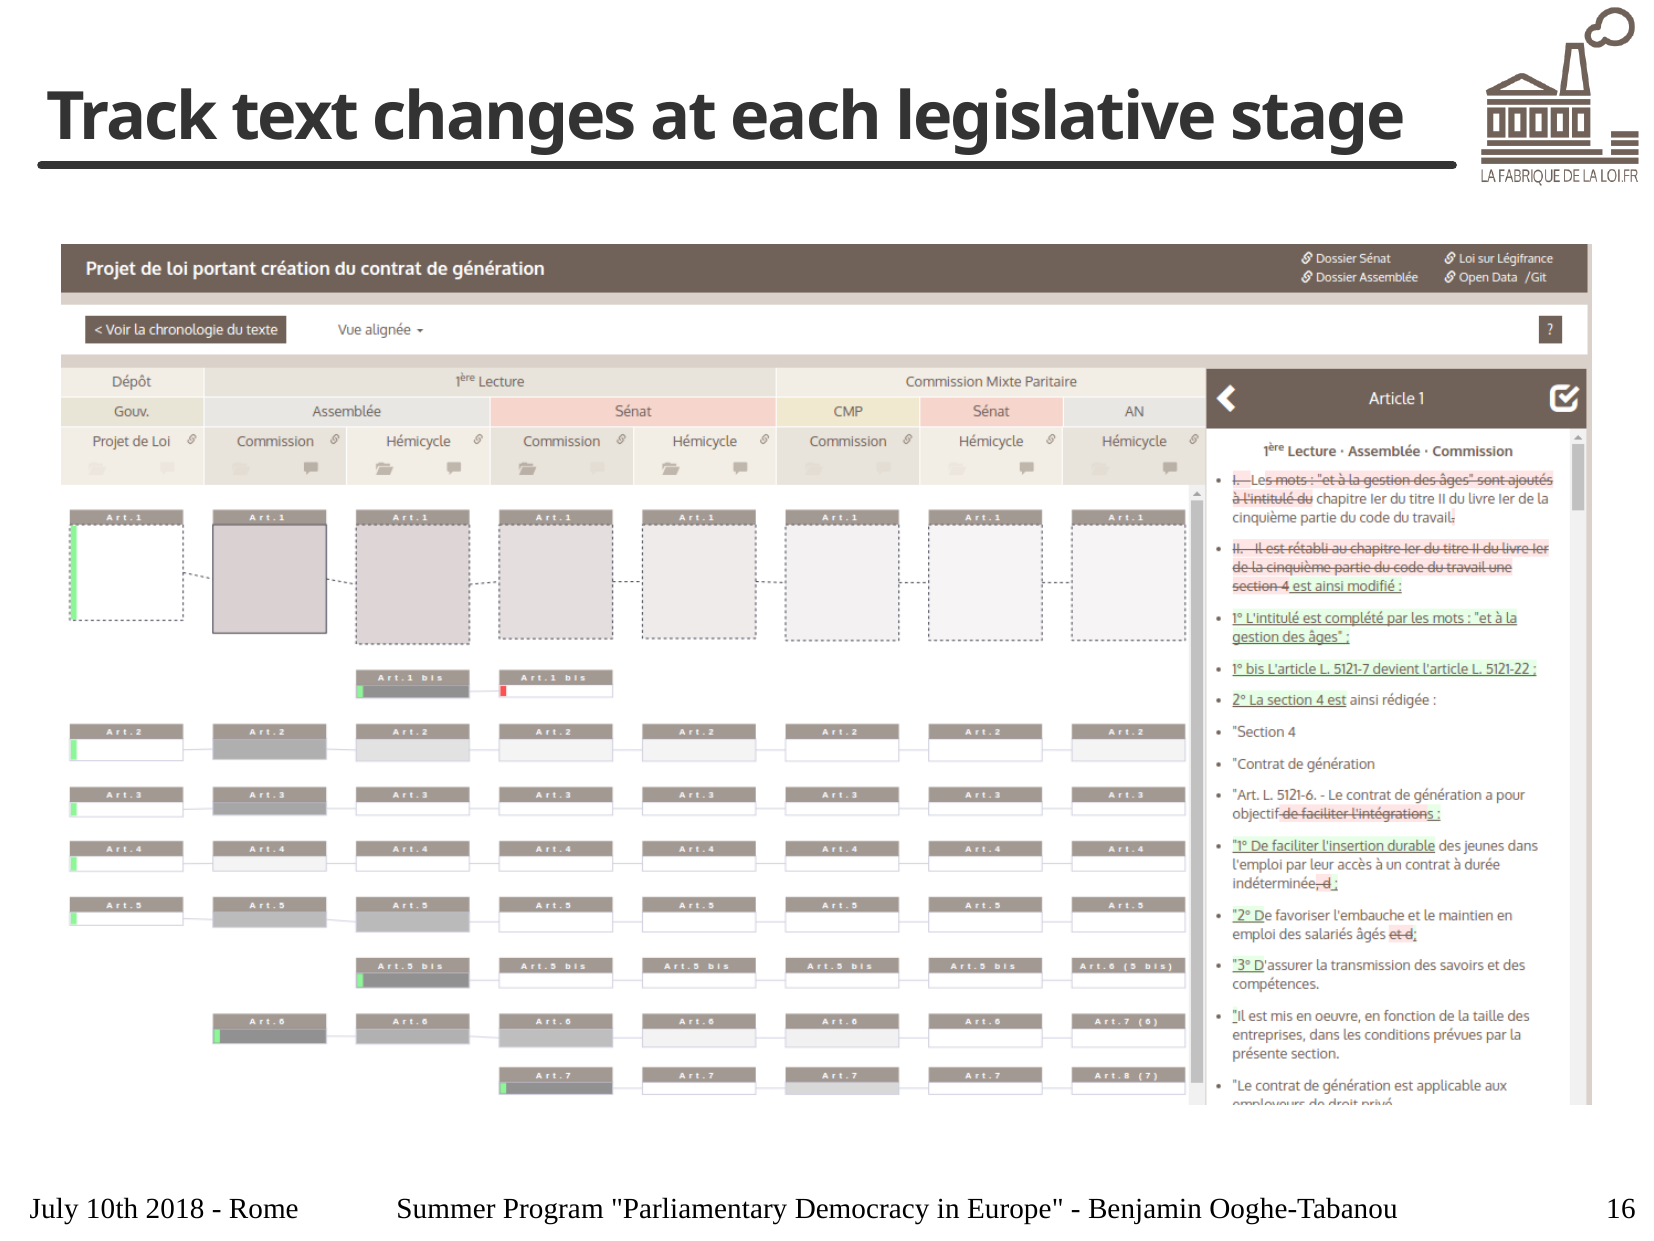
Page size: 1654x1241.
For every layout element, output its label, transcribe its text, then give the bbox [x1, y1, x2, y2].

title Track text changes at each legislative stage [29, 37, 1518, 189]
picture [1464, 0, 1654, 189]
picture [61, 244, 1592, 1105]
